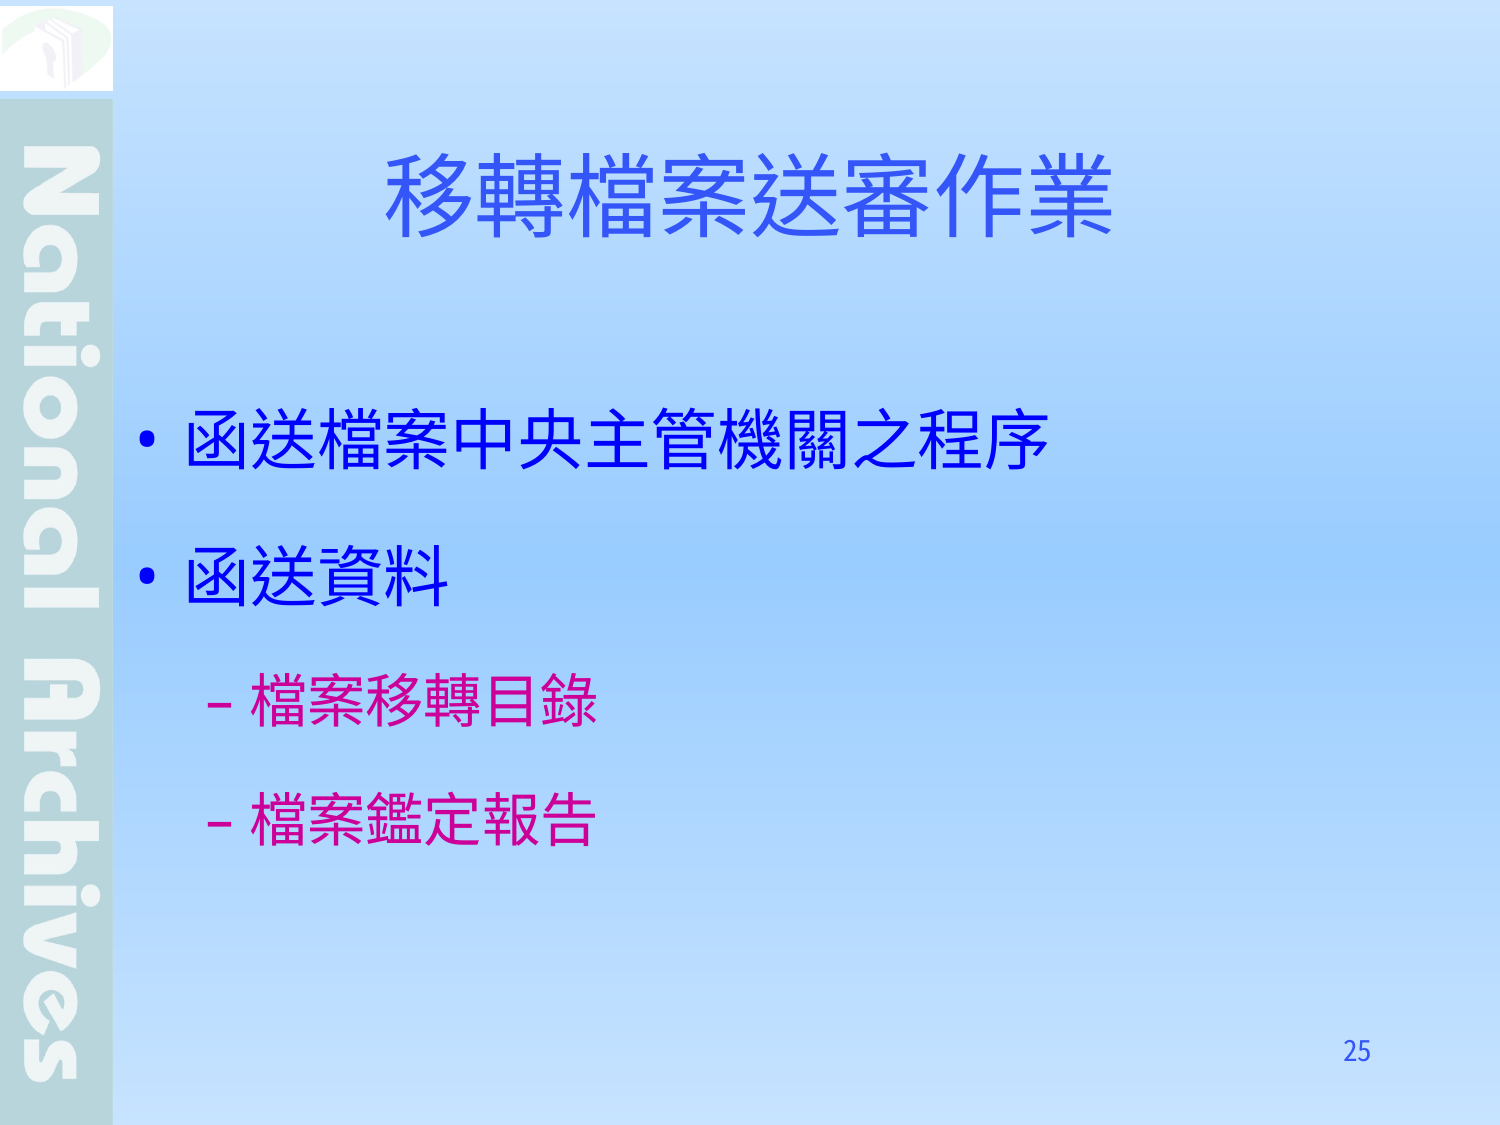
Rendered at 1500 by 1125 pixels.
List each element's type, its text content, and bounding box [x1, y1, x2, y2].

picture [0, 99, 113, 1125]
list 函送檔案中央主管機關之程序 函送資料 檔案移轉目錄 檔案鑑定報告 [112, 350, 1388, 1026]
title 移轉檔案送審作業 [112, 99, 1388, 288]
picture [0, 6, 113, 91]
text_box <編號> [1074, 1026, 1388, 1101]
